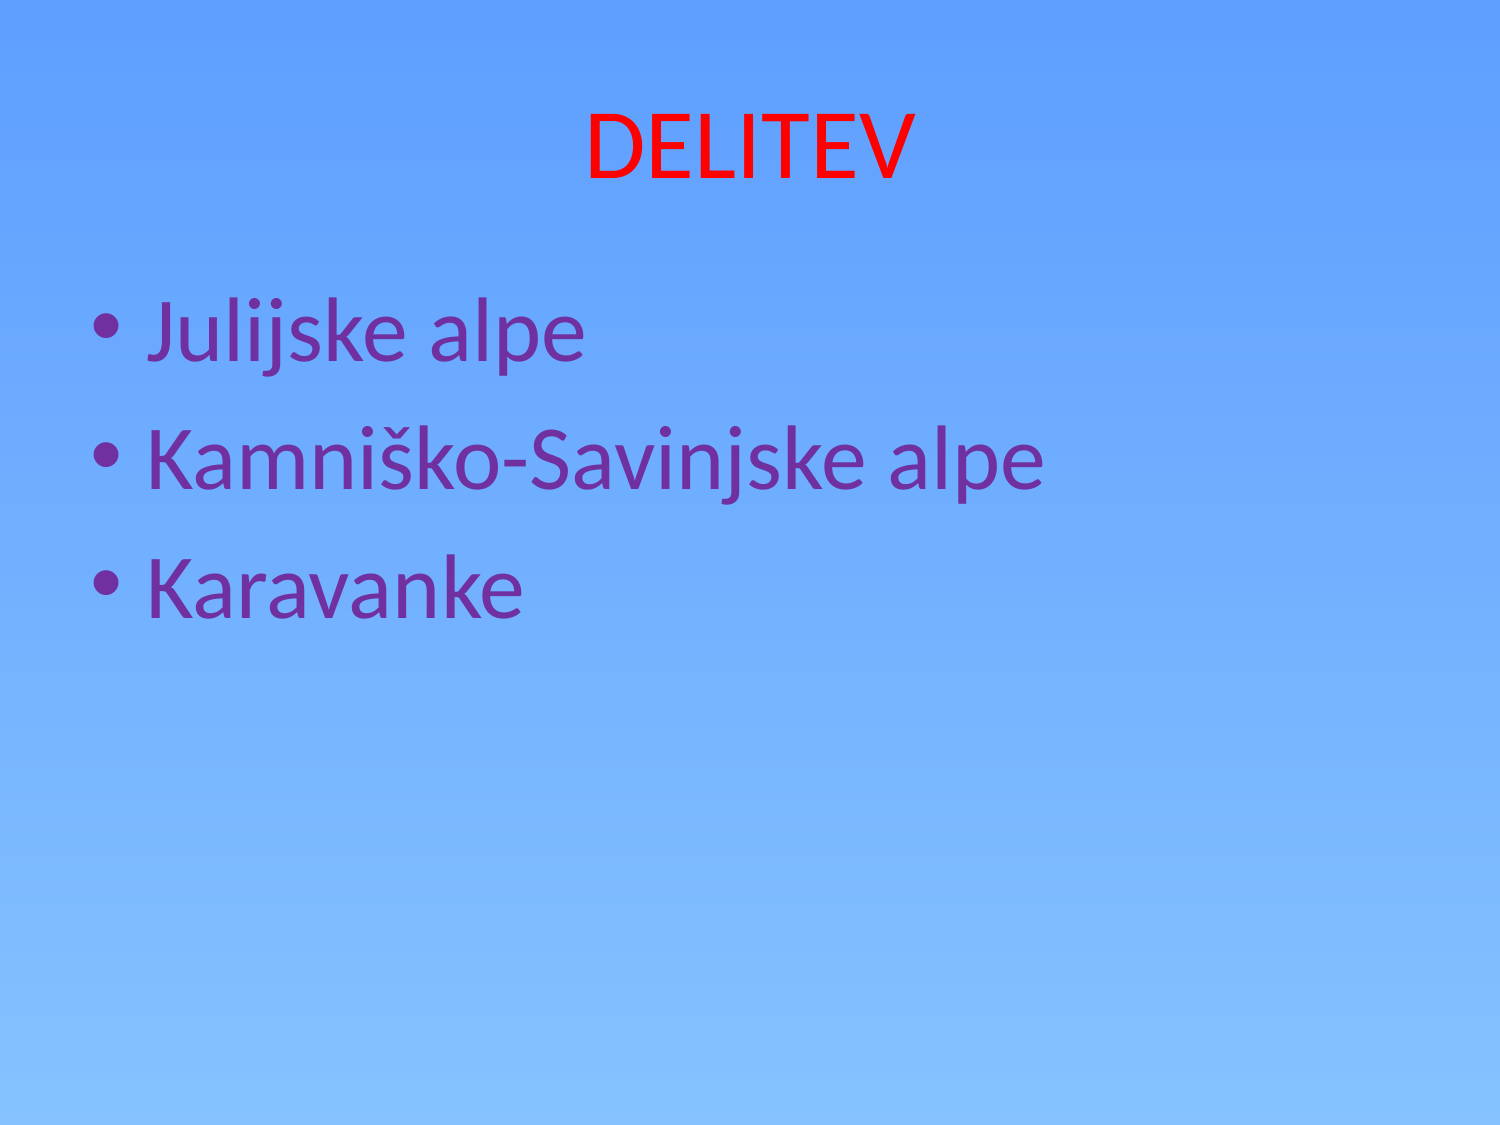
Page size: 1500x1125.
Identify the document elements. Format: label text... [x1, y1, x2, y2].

title DELITEV [75, 45, 1425, 233]
list Julijske alpe Kamniško-Savinjske alpe Karavanke [75, 262, 1425, 1005]
